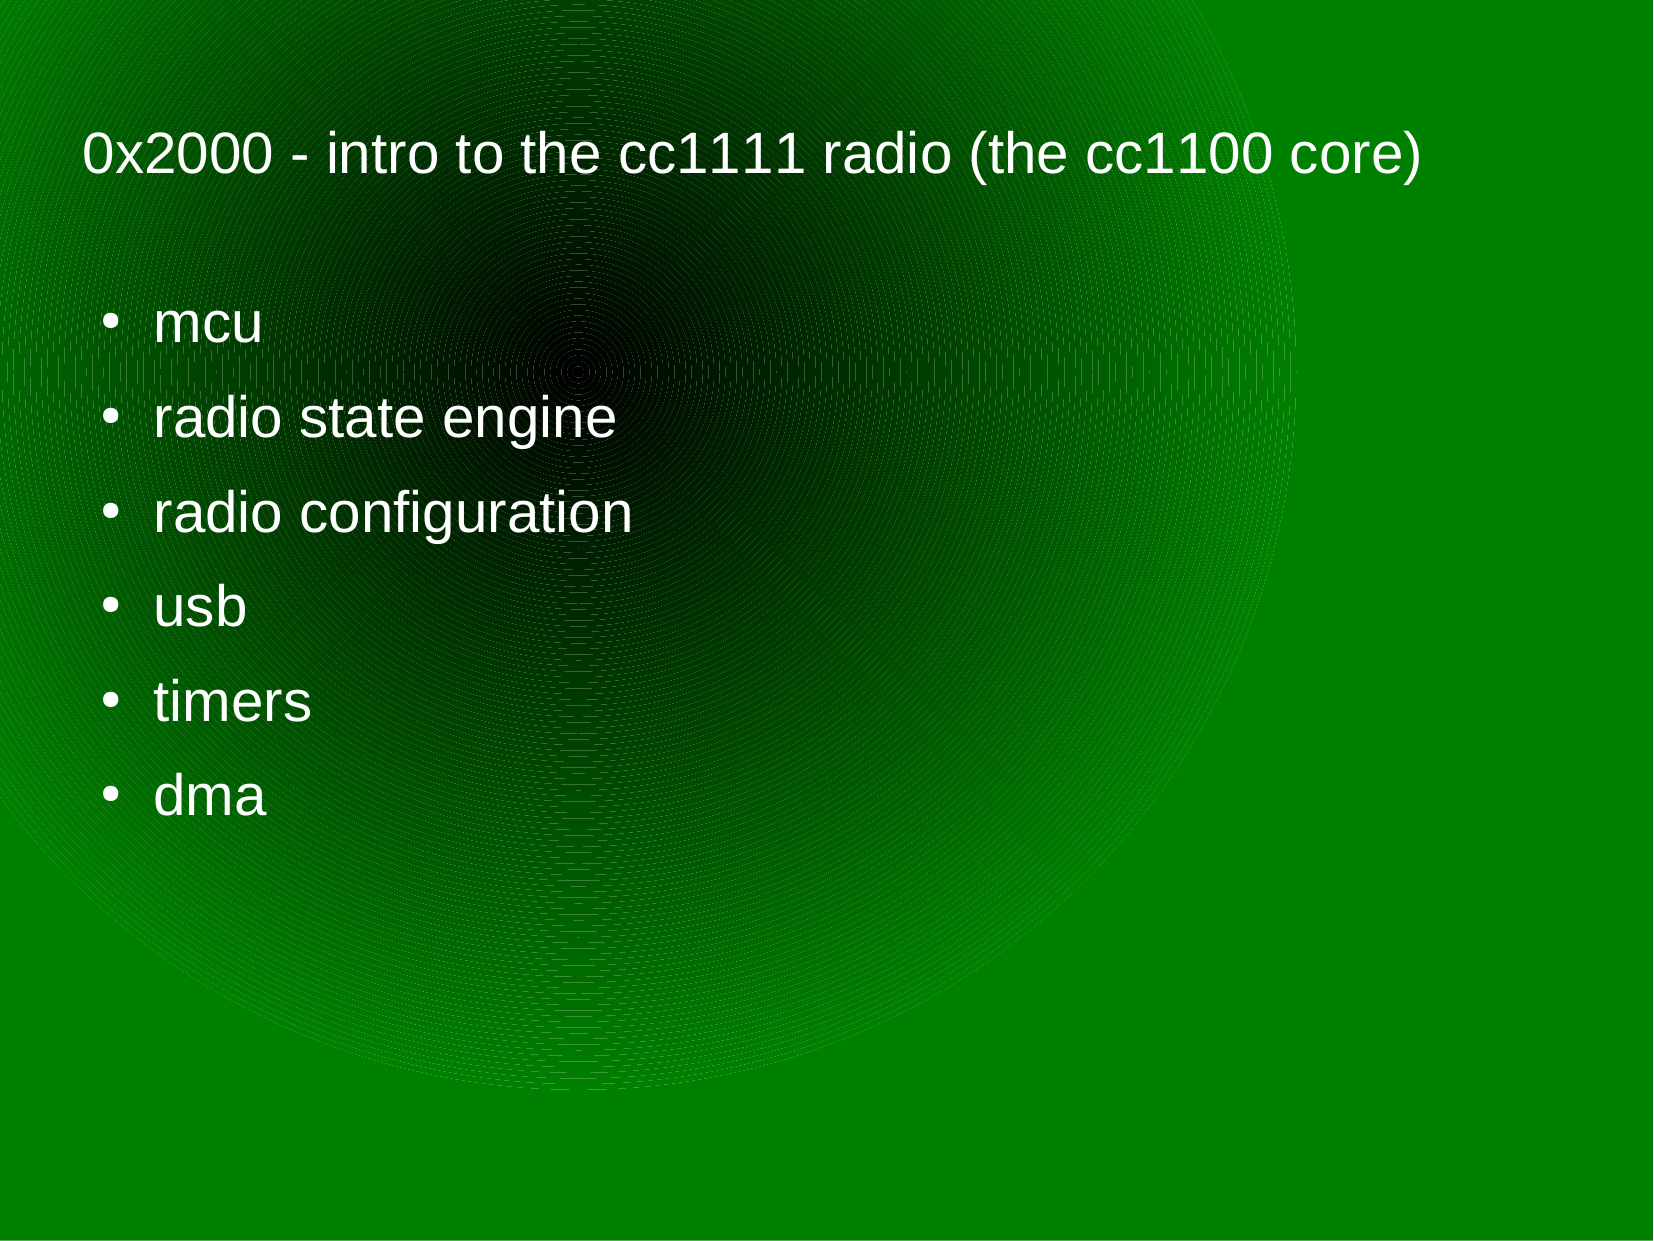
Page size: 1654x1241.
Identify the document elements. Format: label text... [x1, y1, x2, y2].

title 0x2000 - intro to the cc1111 radio (the cc1100 core) [82, 49, 1571, 257]
list mcu radio state engine radio configuration usb timers dma [82, 290, 1571, 1109]
